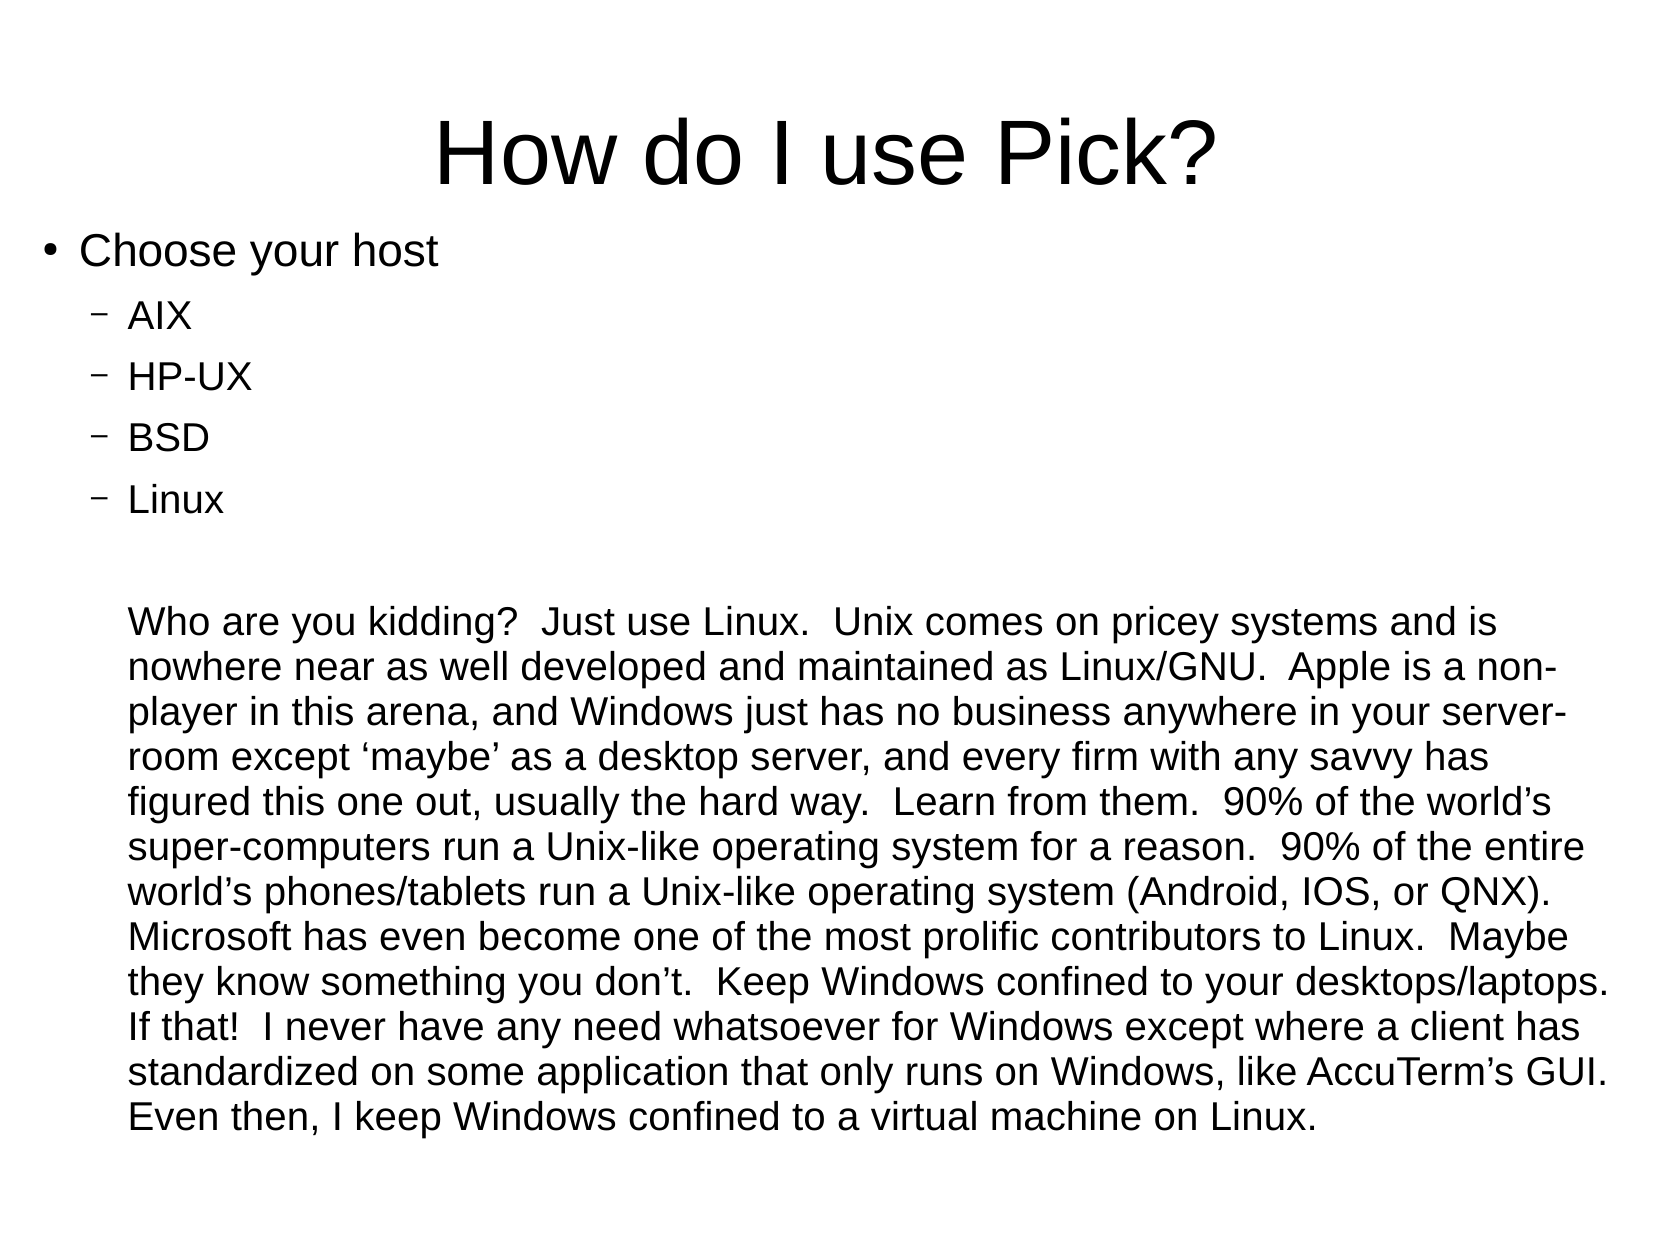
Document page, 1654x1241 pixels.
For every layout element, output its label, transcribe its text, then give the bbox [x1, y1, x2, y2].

list Choose your host AIX HP-UX BSD Linux Who are you kidding? Just use Linux. Unix comes on pricey systems and is nowhere near as well developed and maintained as Linux/GNU. Apple is a non-player in this arena, and Windows just has no business anywhere in your server-room except ‘maybe’ as a desktop server, and every firm with any savvy has figured this one out, usually the hard way. Learn from them. 90% of the world’s super-computers run a Unix-like operating system for a reason. 90% of the entire world’s phones/tablets run a Unix-like operating system (Android, IOS, or QNX). Microsoft has even become one of the most prolific contributors to Linux. Maybe they know something you don’t. Keep Windows confined to your desktops/laptops. If that! I never have any need whatsoever for Windows except where a client has standardized on some application that only runs on Windows, like AccuTerm’s GUI. Even then, I keep Windows confined to a virtual machine on Linux. [30, 225, 1621, 1201]
title How do I use Pick? [82, 49, 1571, 225]
